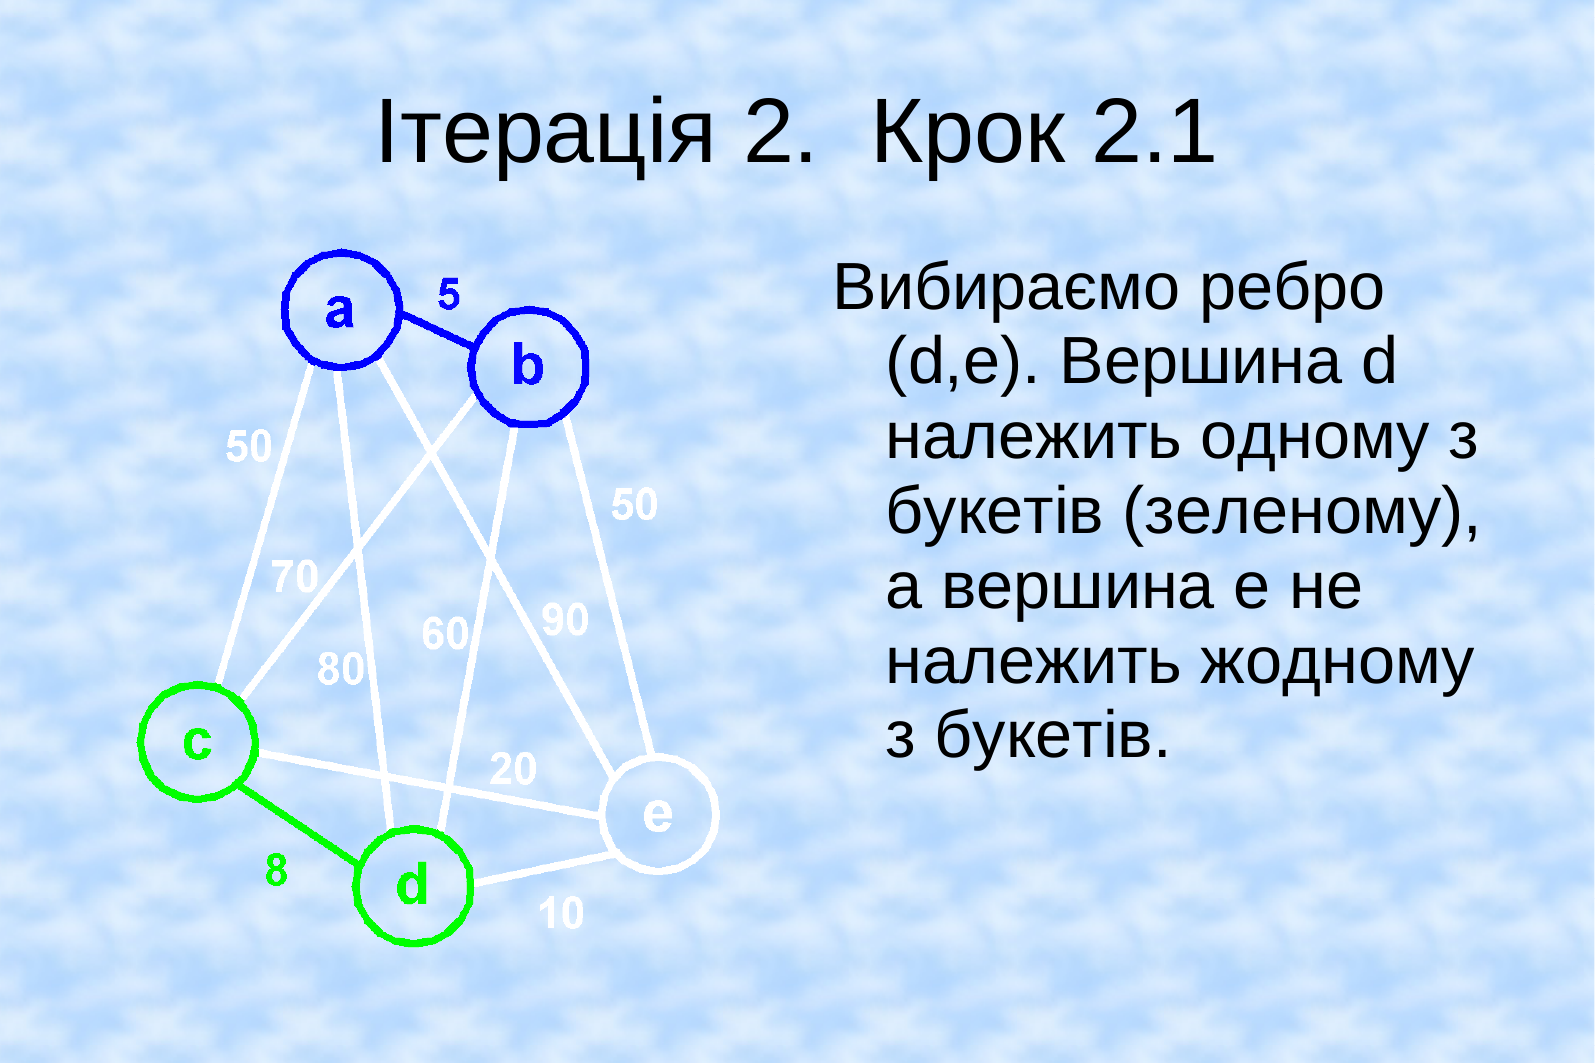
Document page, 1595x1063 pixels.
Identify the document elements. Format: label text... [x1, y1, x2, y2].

list Вибираємо ребро (d,e). Вершина d належить одному з букетів (зеленому), а вершина e не належить жодному з букетів. [814, 248, 1516, 951]
title Ітерація 2. Крок 2.1 [79, 42, 1515, 220]
picture [0, 0, 1595, 1063]
